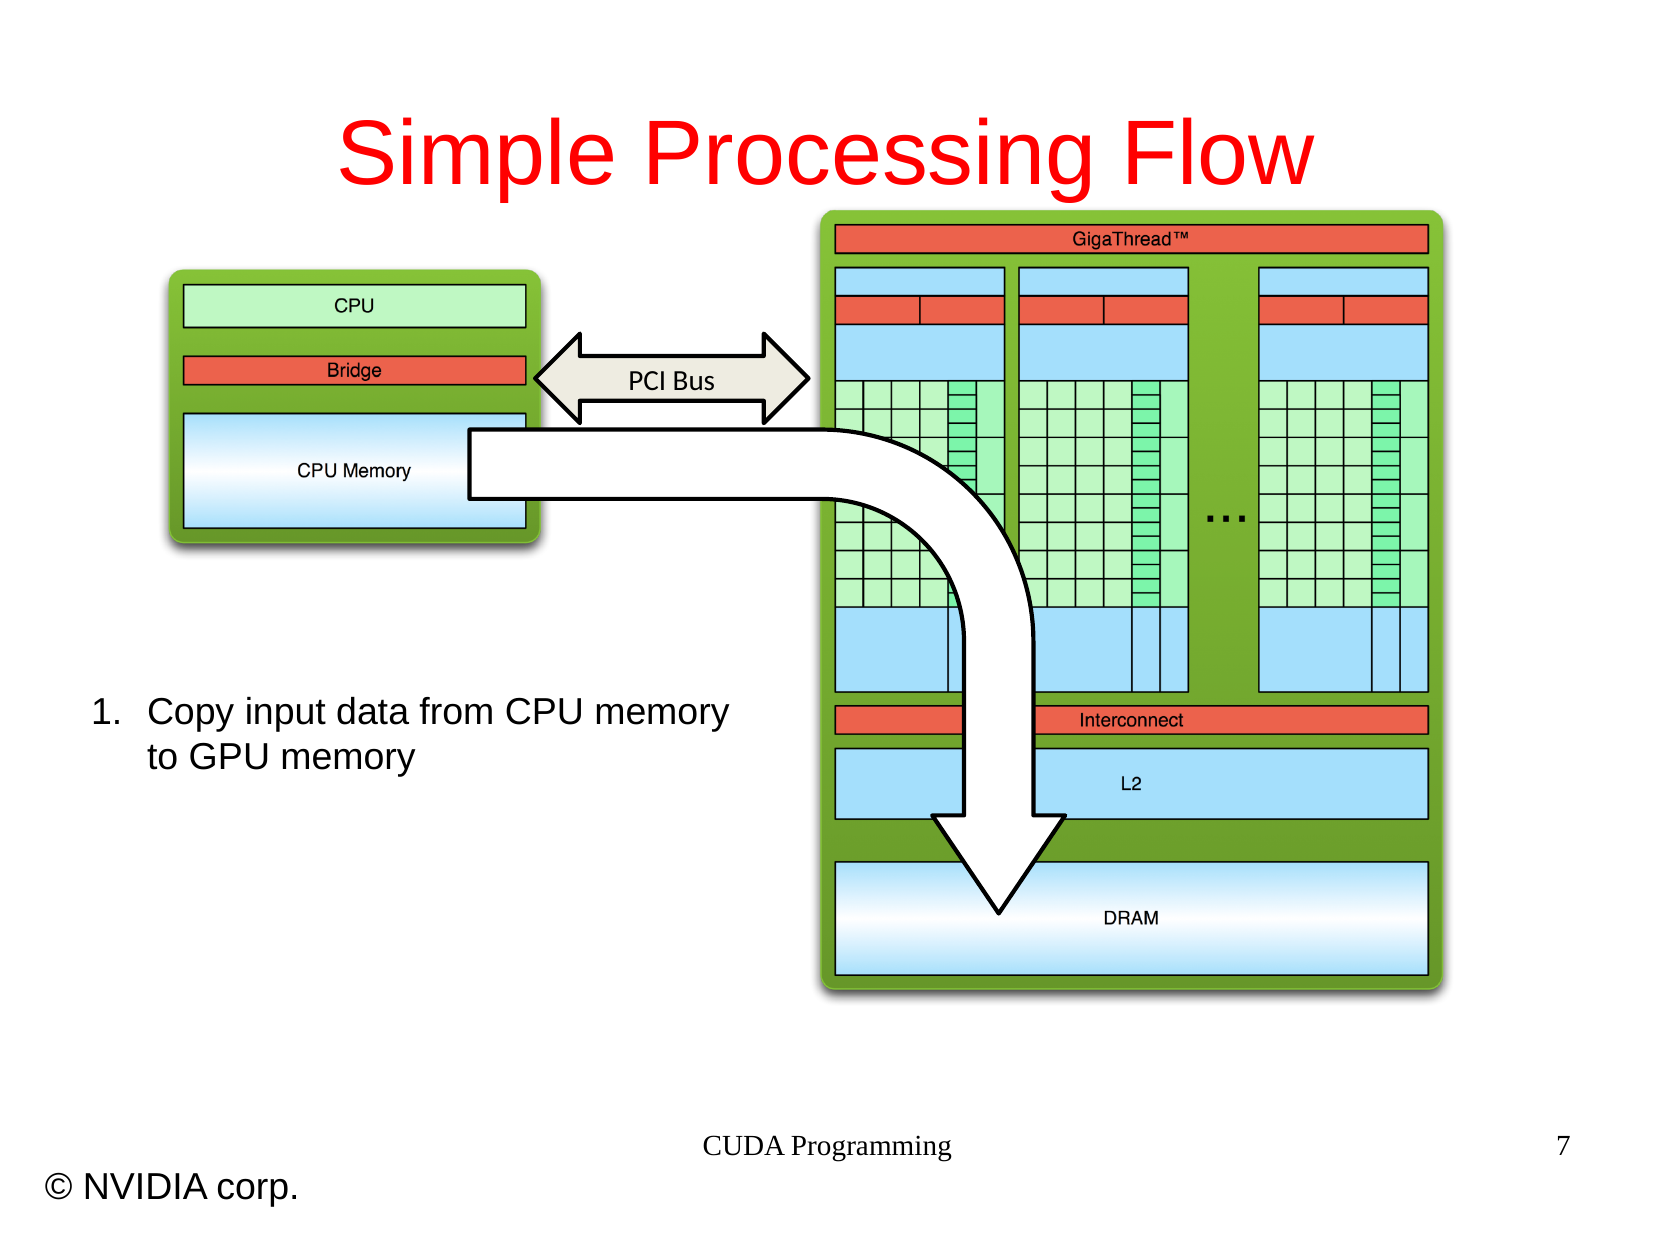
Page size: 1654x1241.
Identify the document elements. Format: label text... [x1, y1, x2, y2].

picture [137, 244, 571, 580]
text_box PCI Bus [535, 333, 809, 424]
title Simple Processing Flow [82, 49, 1571, 257]
text_box [469, 429, 1066, 914]
picture [789, 185, 1473, 1026]
text_box Copy input data from CPU memory to GPU memory [76, 679, 750, 785]
text_box © NVIDIA corp. [30, 1158, 331, 1216]
